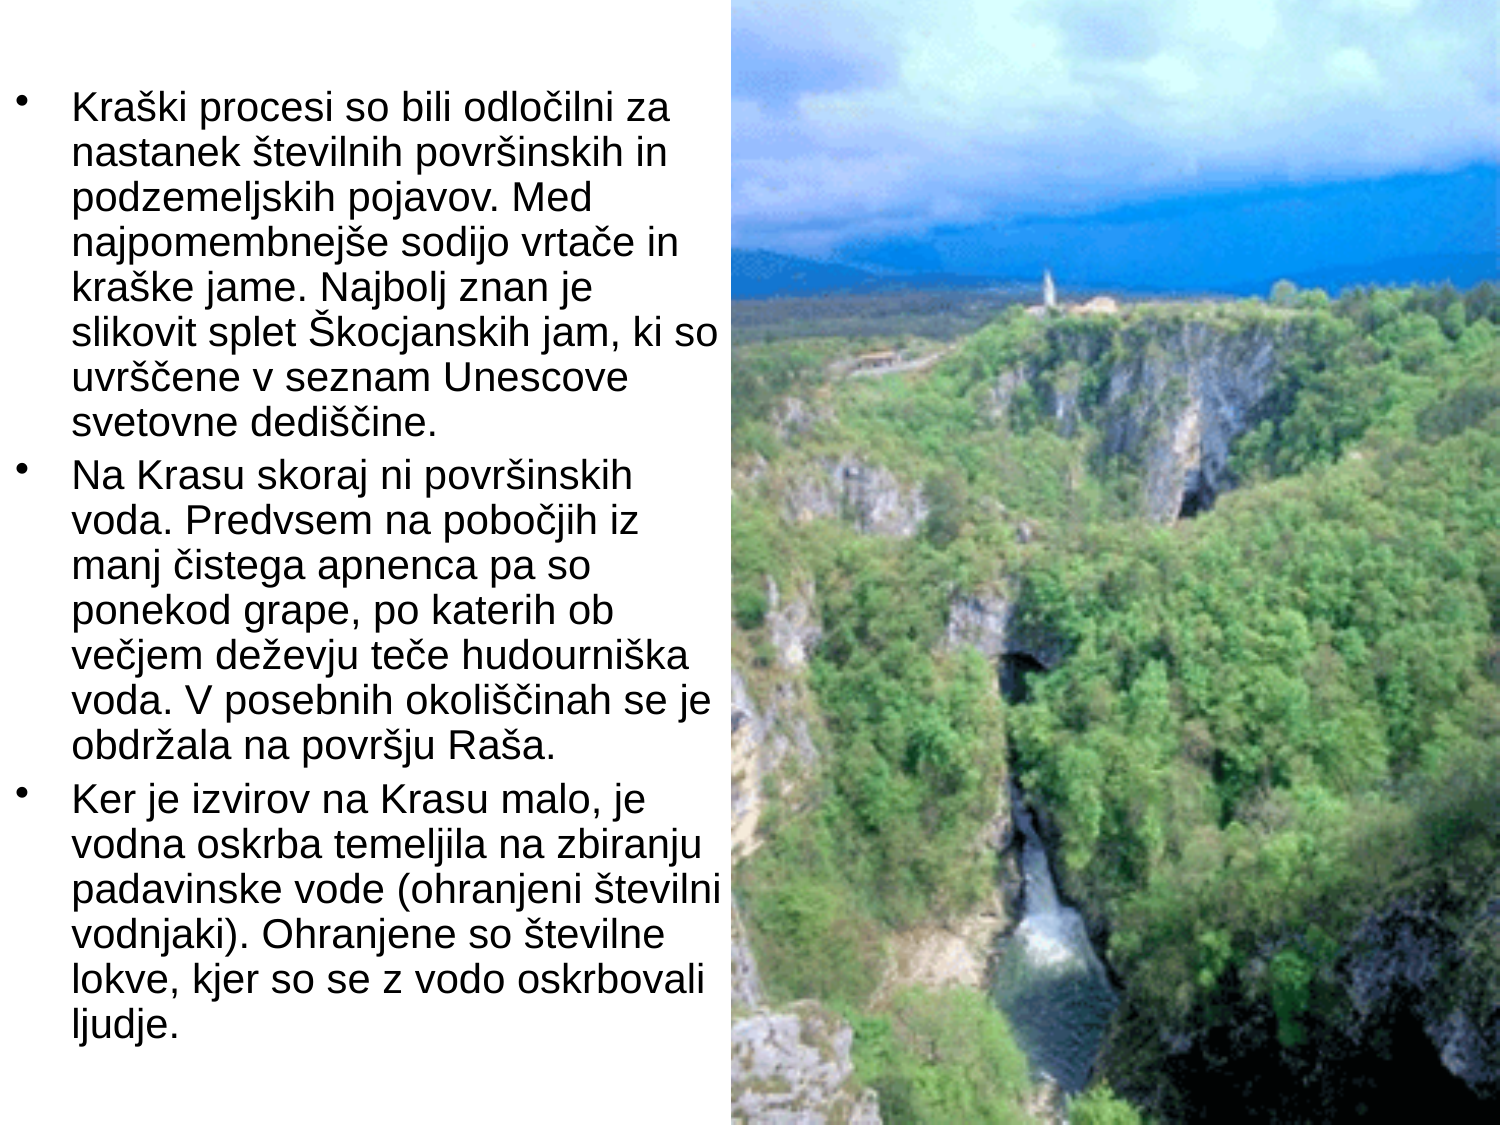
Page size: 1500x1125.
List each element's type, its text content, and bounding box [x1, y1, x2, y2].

list Kraški procesi so bili odločilni za nastanek številnih površinskih in podzemeljskih pojavov. Med najpomembnejše sodijo vrtače in kraške jame. Najbolj znan je slikovit splet Škocjanskih jam, ki so uvrščene v seznam Unescove svetovne dediščine. Na Krasu skoraj ni površinskih voda. Predvsem na pobočjih iz manj čistega apnenca pa so ponekod grape, po katerih ob večjem deževju teče hudourniška voda. V posebnih okoliščinah se je obdržala na površju Raša. Ker je izvirov na Krasu malo, je vodna oskrba temeljila na zbiranju padavinske vode (ohranjeni številni vodnjaki). Ohranjene so številne lokve, kjer so se z vodo oskrbovali ljudje. [0, 78, 740, 1125]
picture [731, 0, 1500, 1125]
